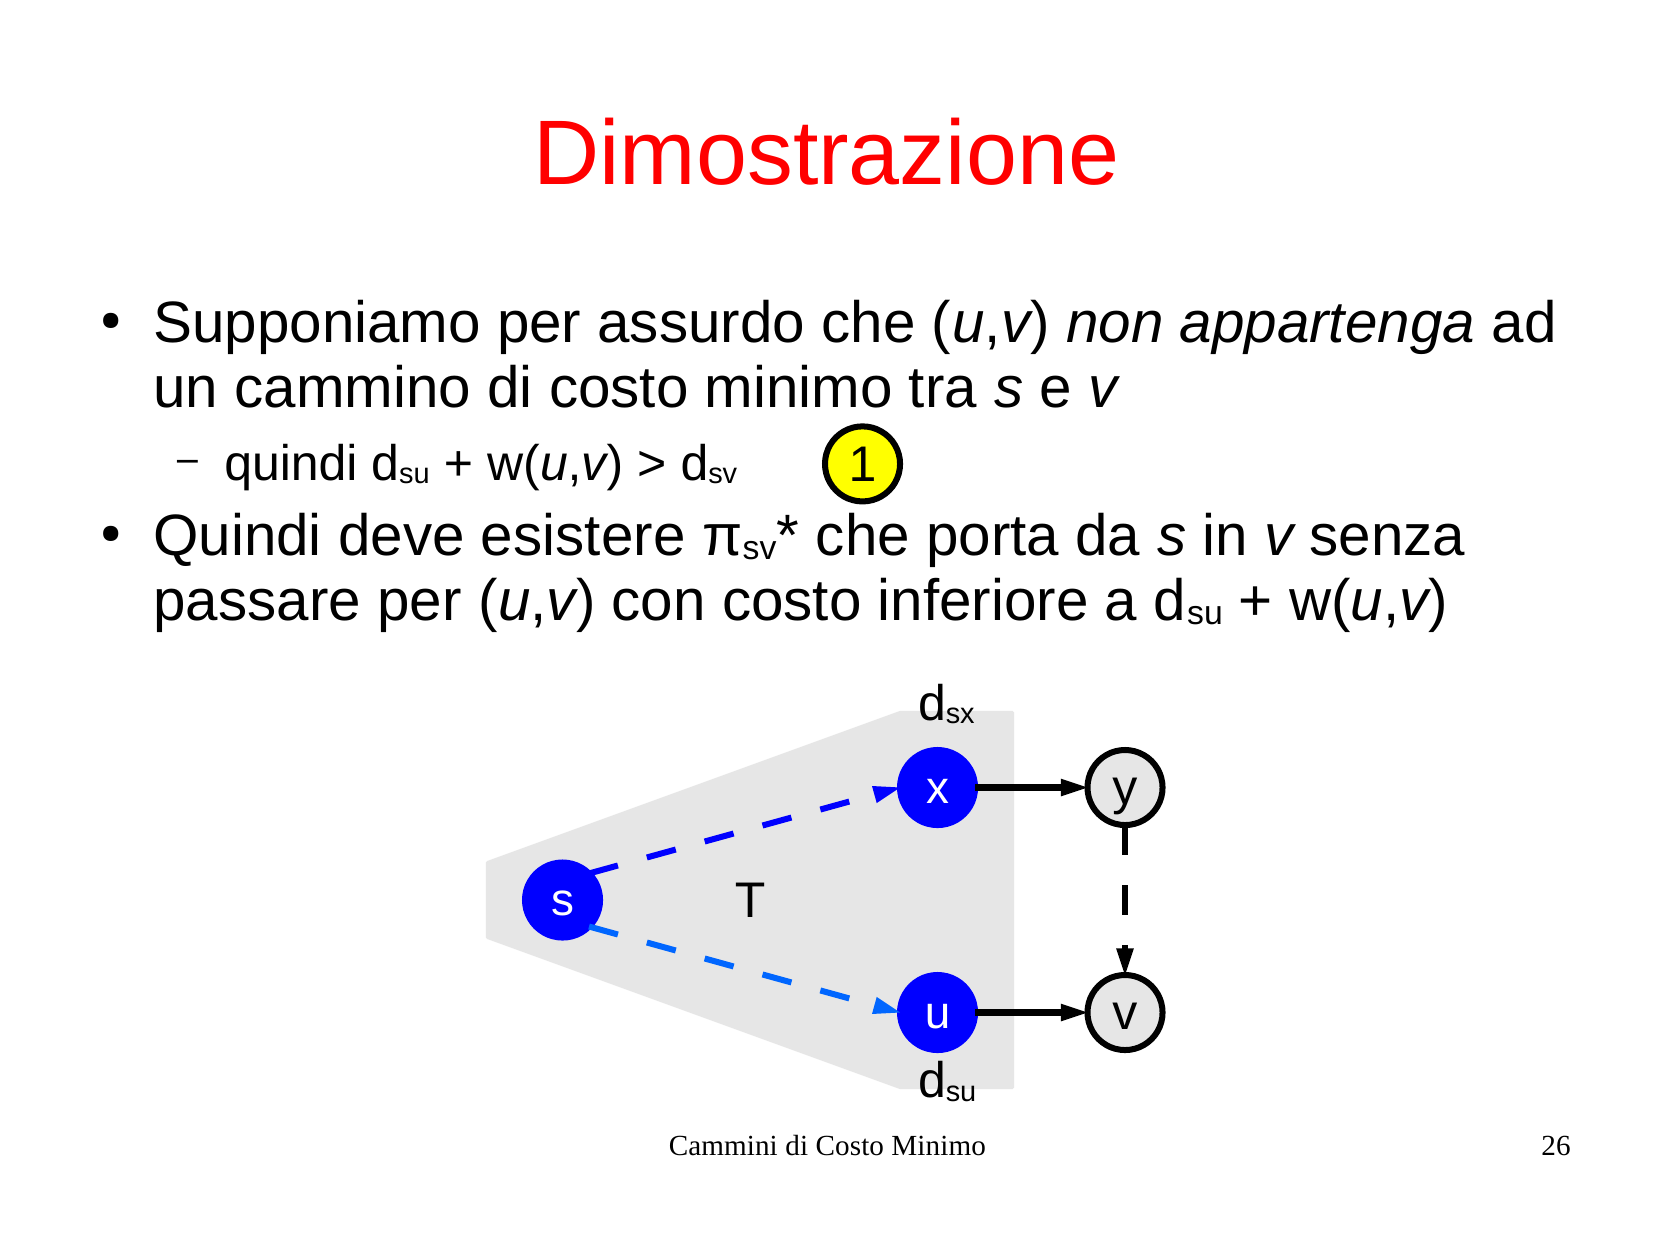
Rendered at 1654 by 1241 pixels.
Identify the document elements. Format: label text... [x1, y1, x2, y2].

text_box x [900, 750, 975, 826]
list Supponiamo per assurdo che (u,v) non appartenga ad un cammino di costo minimo tra s e v quindi dsu + w(u,v) > dsv Quindi deve esistere πsv* che porta da s in v senza passare per (u,v) con costo inferiore a dsu + w(u,v) [82, 290, 1571, 1109]
text_box dsx [918, 675, 976, 748]
text_box y [1087, 750, 1163, 825]
text_box s [525, 862, 601, 938]
text_box dsu [918, 1052, 977, 1126]
text_box v [1087, 975, 1163, 1051]
text_box 1 [825, 426, 901, 502]
text_box u [900, 975, 975, 1051]
title Dimostrazione [82, 49, 1571, 257]
